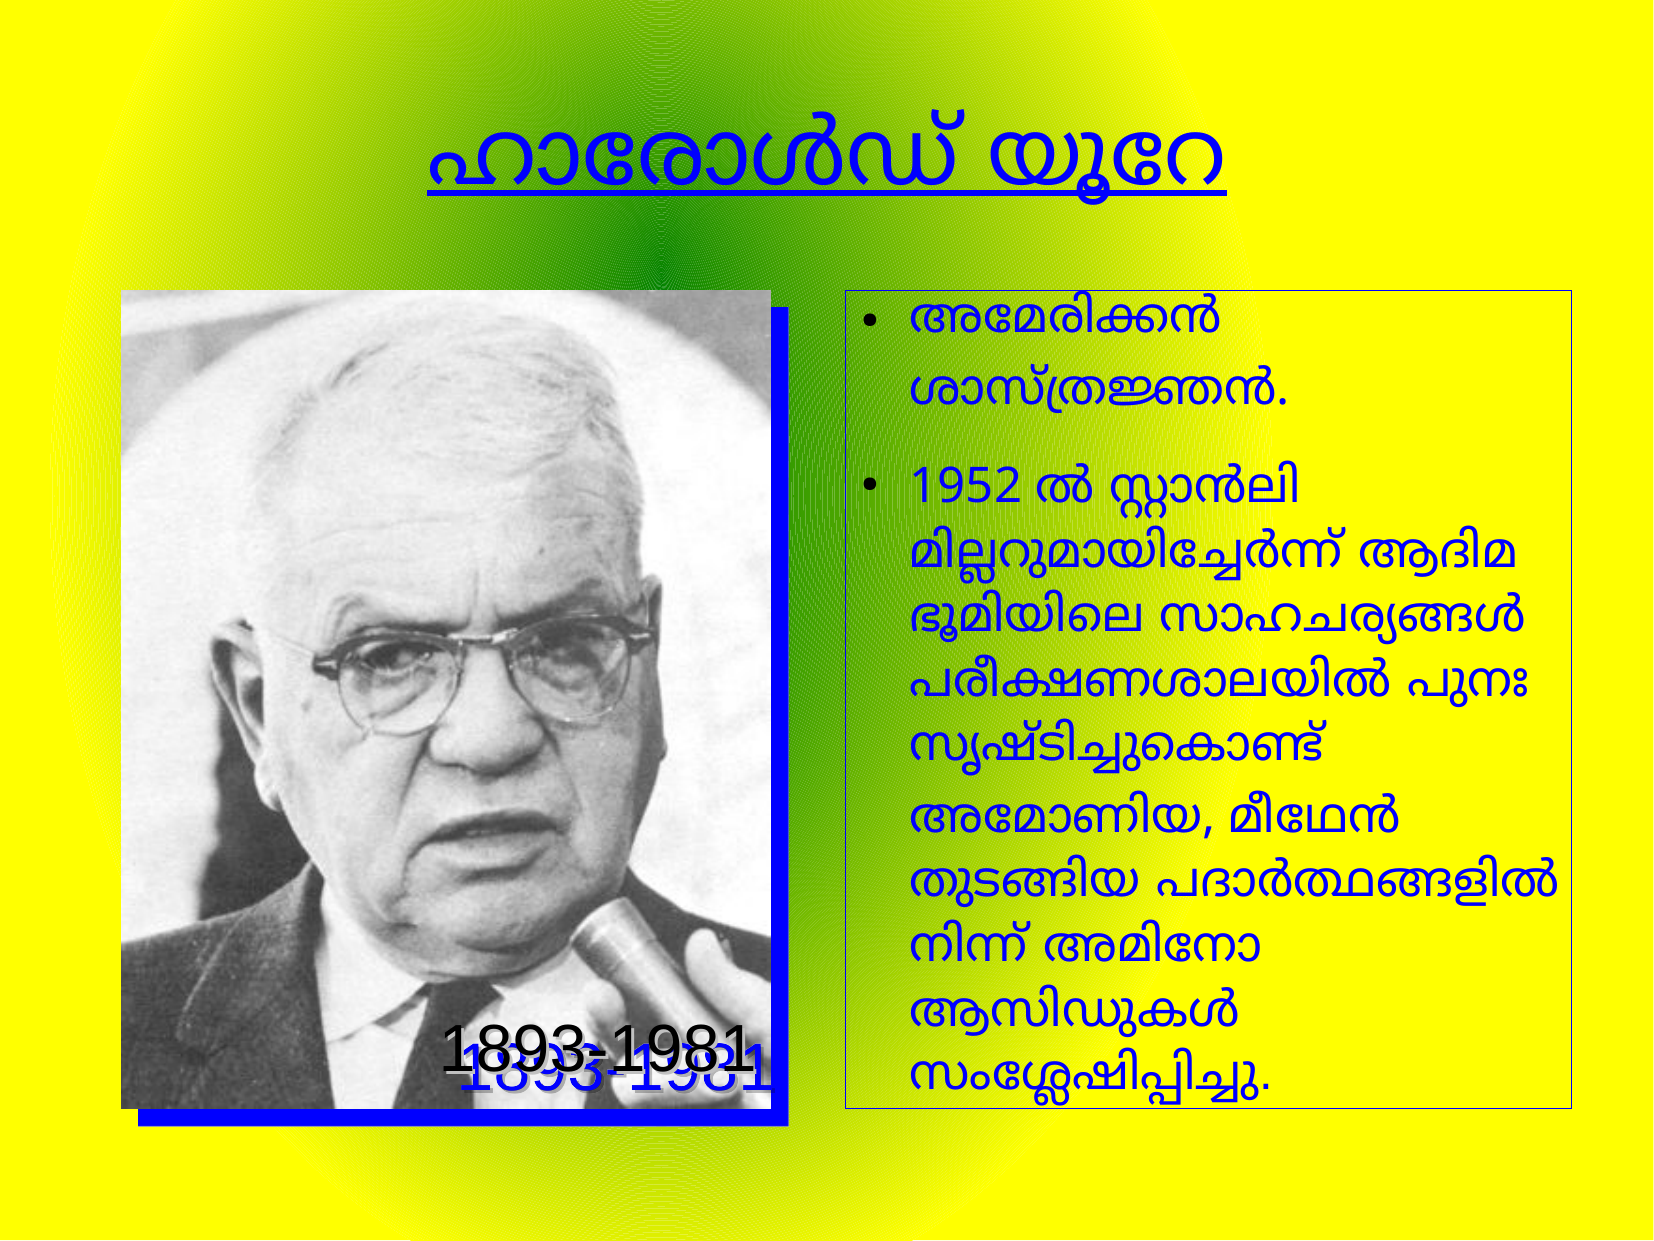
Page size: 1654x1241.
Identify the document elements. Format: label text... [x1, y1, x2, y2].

text_box 1893-1981 [423, 1003, 774, 1094]
title ഹാരോള്‍ഡ് യൂറേ [82, 56, 1571, 250]
list അമേരിക്കന്‍ ശാസ്ത്രജ്ഞന്‍. 1952 ല്‍ സ്റ്റാന്‍ലി മില്ലറുമായിച്ചേര്‍ന്ന് ആദിമ ഭൂമിയിലെ സാഹചര്യങ്ങള്‍ പരീക്ഷണശാലയില്‍ പുനഃ സൃഷ്ടിച്ചുകൊണ്ട് അമോണിയ, മീഥേന്‍ തുടങ്ങിയ പദാര്‍ത്ഥങ്ങളില്‍ നിന്ന് അമിനോ ആസിഡുകള്‍ സംശ്ലേഷിപ്പിച്ചു. [845, 290, 1572, 1109]
picture [121, 290, 771, 1109]
